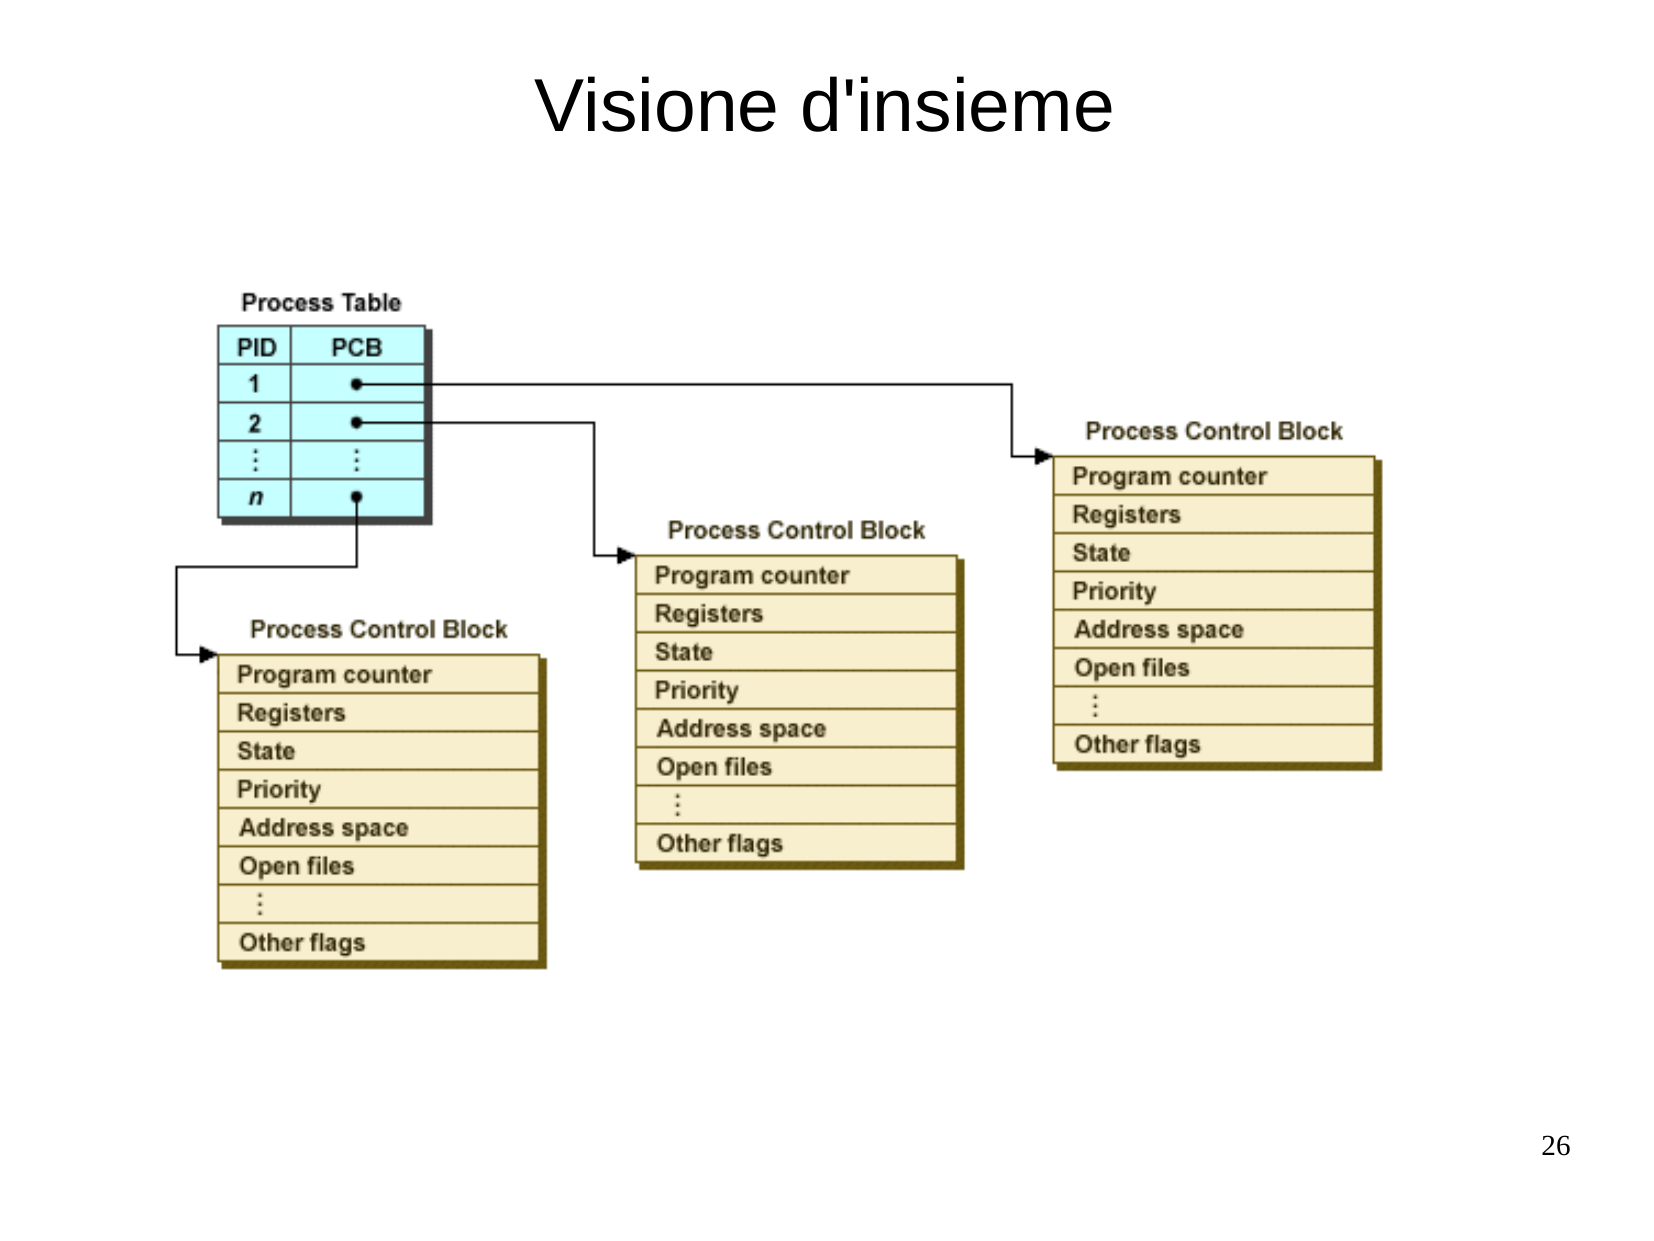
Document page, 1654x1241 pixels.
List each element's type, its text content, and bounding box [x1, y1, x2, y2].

text_box [120, 169, 1456, 725]
picture [165, 269, 1396, 991]
title Visione d'insieme [30, 2, 1621, 210]
